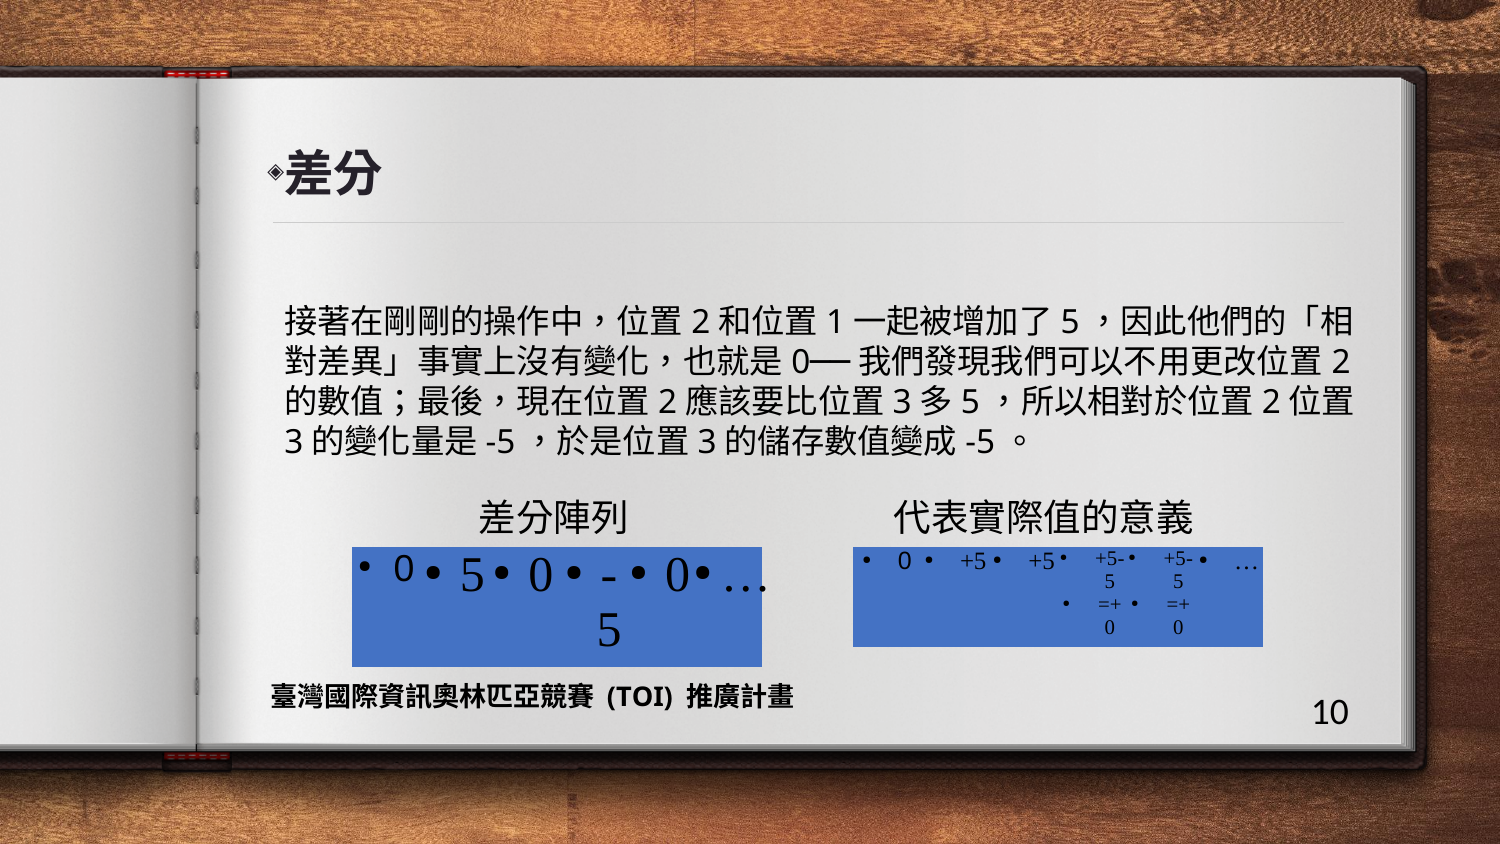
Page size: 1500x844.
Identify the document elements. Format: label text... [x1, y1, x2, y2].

text_box [1295, 672, 1386, 737]
table_header +5 [990, 547, 1058, 647]
text_box 接著在剛剛的操作中，位置2和位置1一起被增加了5，因此他們的「相對差異」事實上沒有變化，也就是0──我們發現我們可以不用更改位置2的數值；最後，現在位置2應該要比位置3多5，所以相對於位置2位置3的變化量是-5，於是位置3的儲存數值變成-5。 [269, 293, 1386, 470]
text_box 差分陣列 [463, 486, 709, 547]
table_header +5-5 =+0 [1058, 547, 1126, 647]
table_header 0 [626, 547, 694, 667]
list 差分 [252, 126, 1194, 216]
table_header +5-5 =+0 [1126, 547, 1195, 647]
table_header 0 [853, 547, 921, 647]
text_box 代表實際值的意義 [878, 486, 1216, 547]
table_header +5 [921, 547, 990, 647]
table_header 0 [489, 547, 557, 667]
table_header 5 [420, 547, 489, 667]
table_header 0 [352, 547, 420, 667]
table_header … [694, 547, 762, 667]
table_header -5 [557, 547, 626, 667]
table_header … [1195, 547, 1263, 647]
